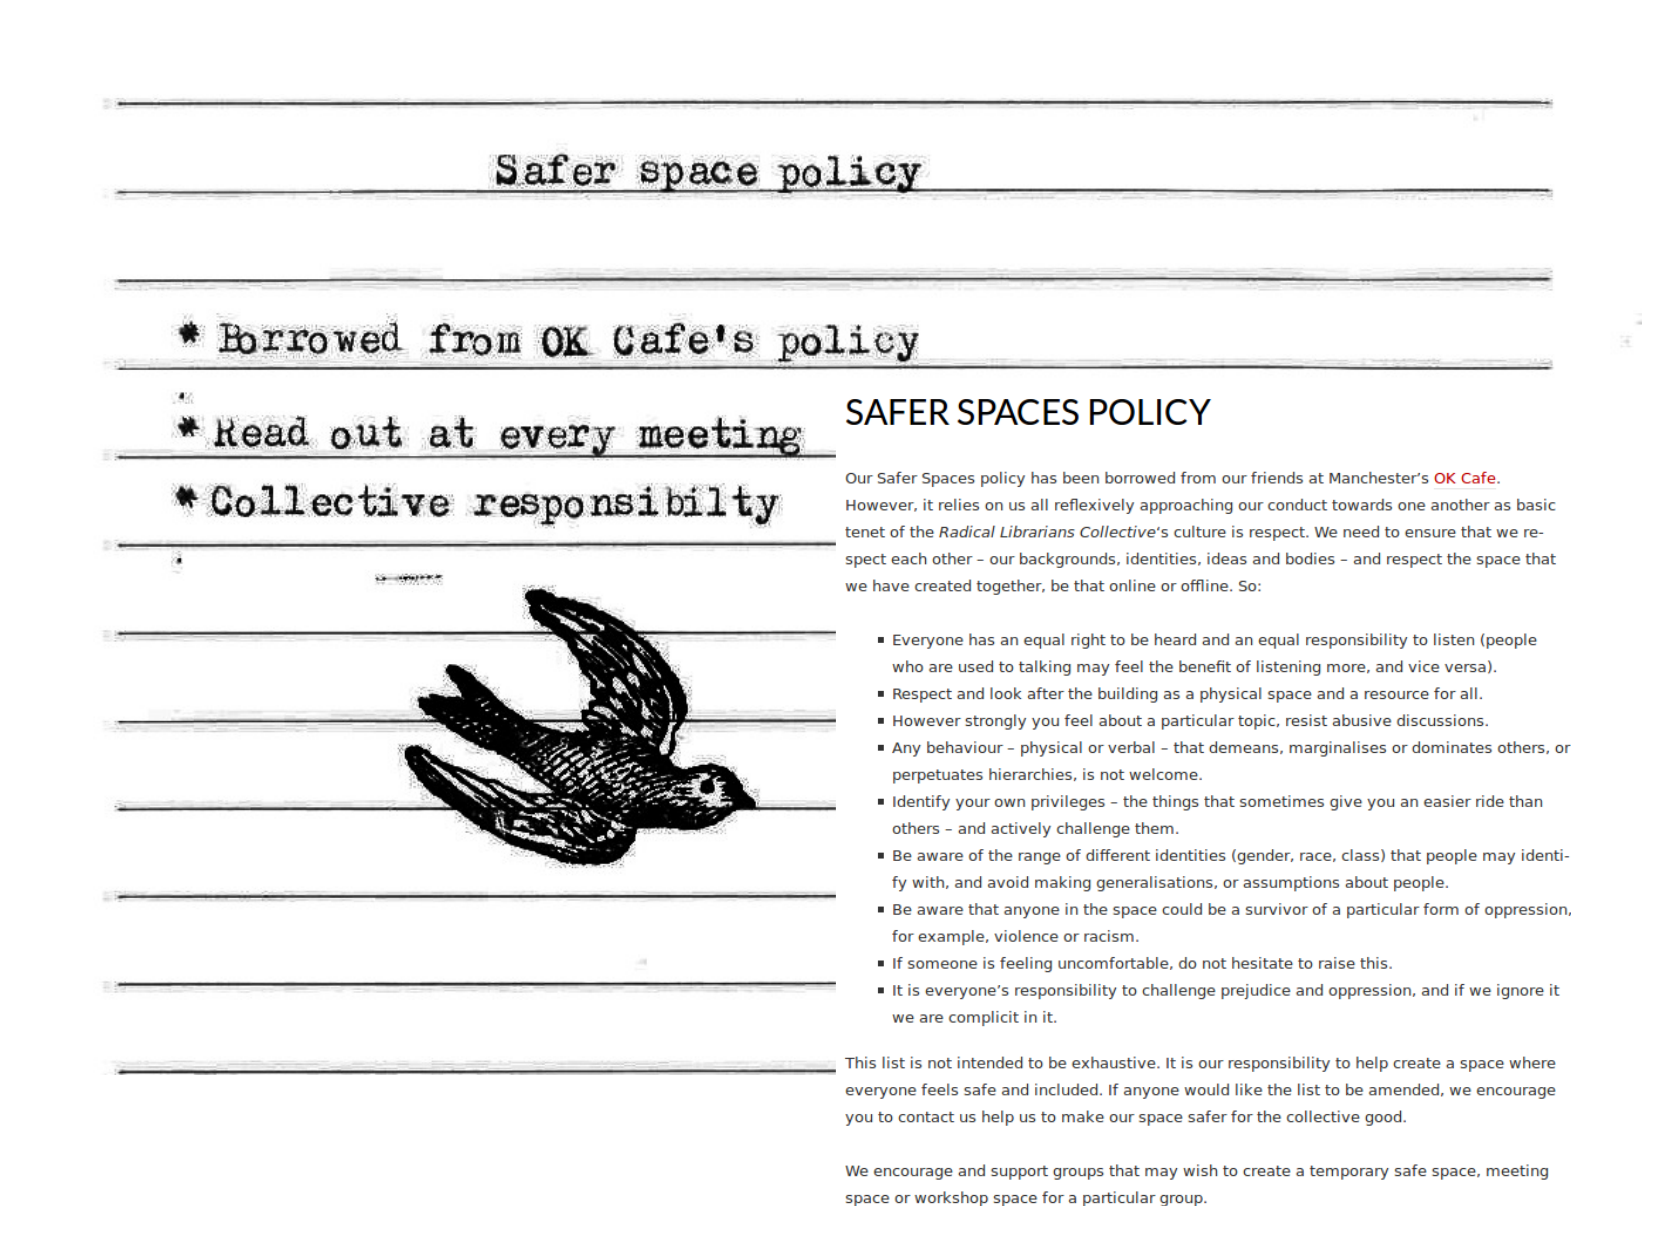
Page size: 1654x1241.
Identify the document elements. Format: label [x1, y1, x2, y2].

picture [3, 94, 1642, 1206]
